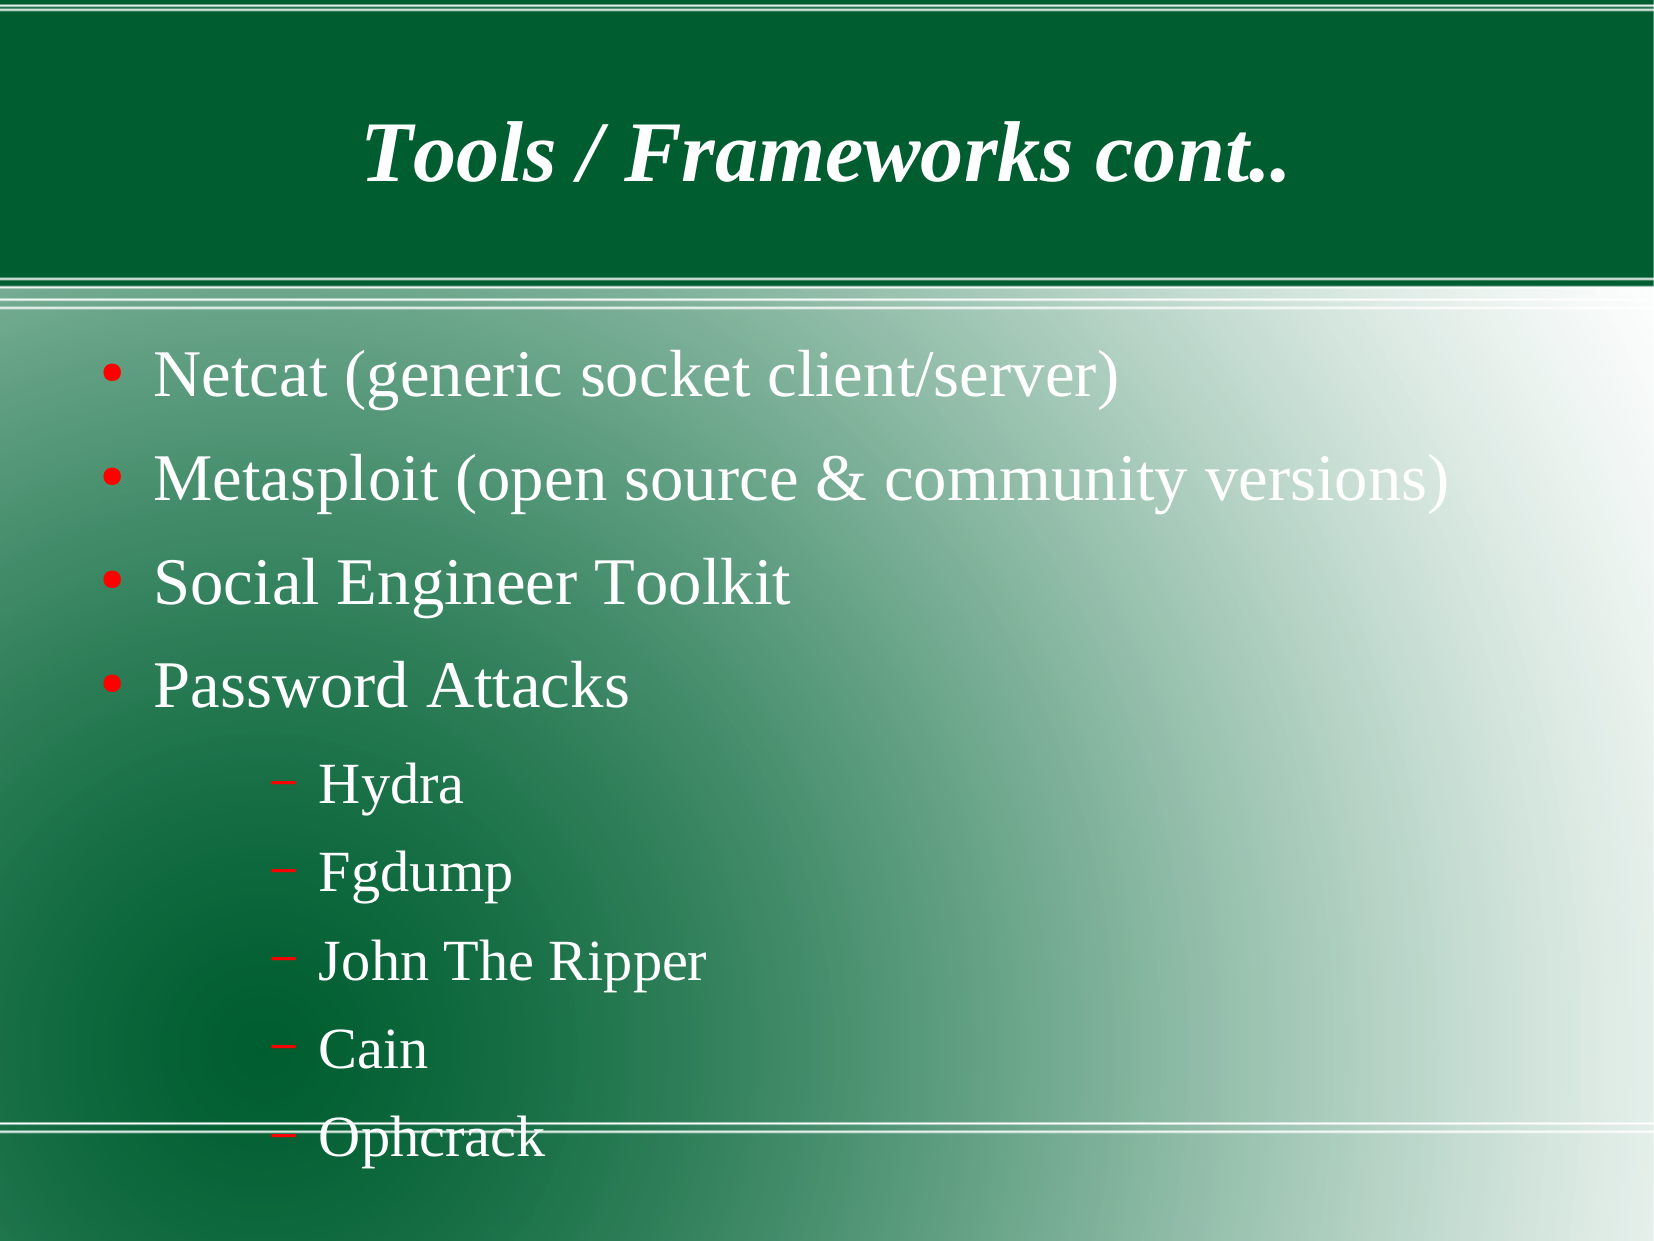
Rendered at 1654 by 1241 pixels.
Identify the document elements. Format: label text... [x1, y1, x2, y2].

list Netcat (generic socket client/server) Metasploit (open source & community versions) Social Engineer Toolkit Password Attacks Hydra Fgdump John The Ripper Cain Ophcrack [82, 337, 1571, 1174]
title Tools / Frameworks cont.. [82, 49, 1571, 257]
picture [0, 0, 1654, 1241]
